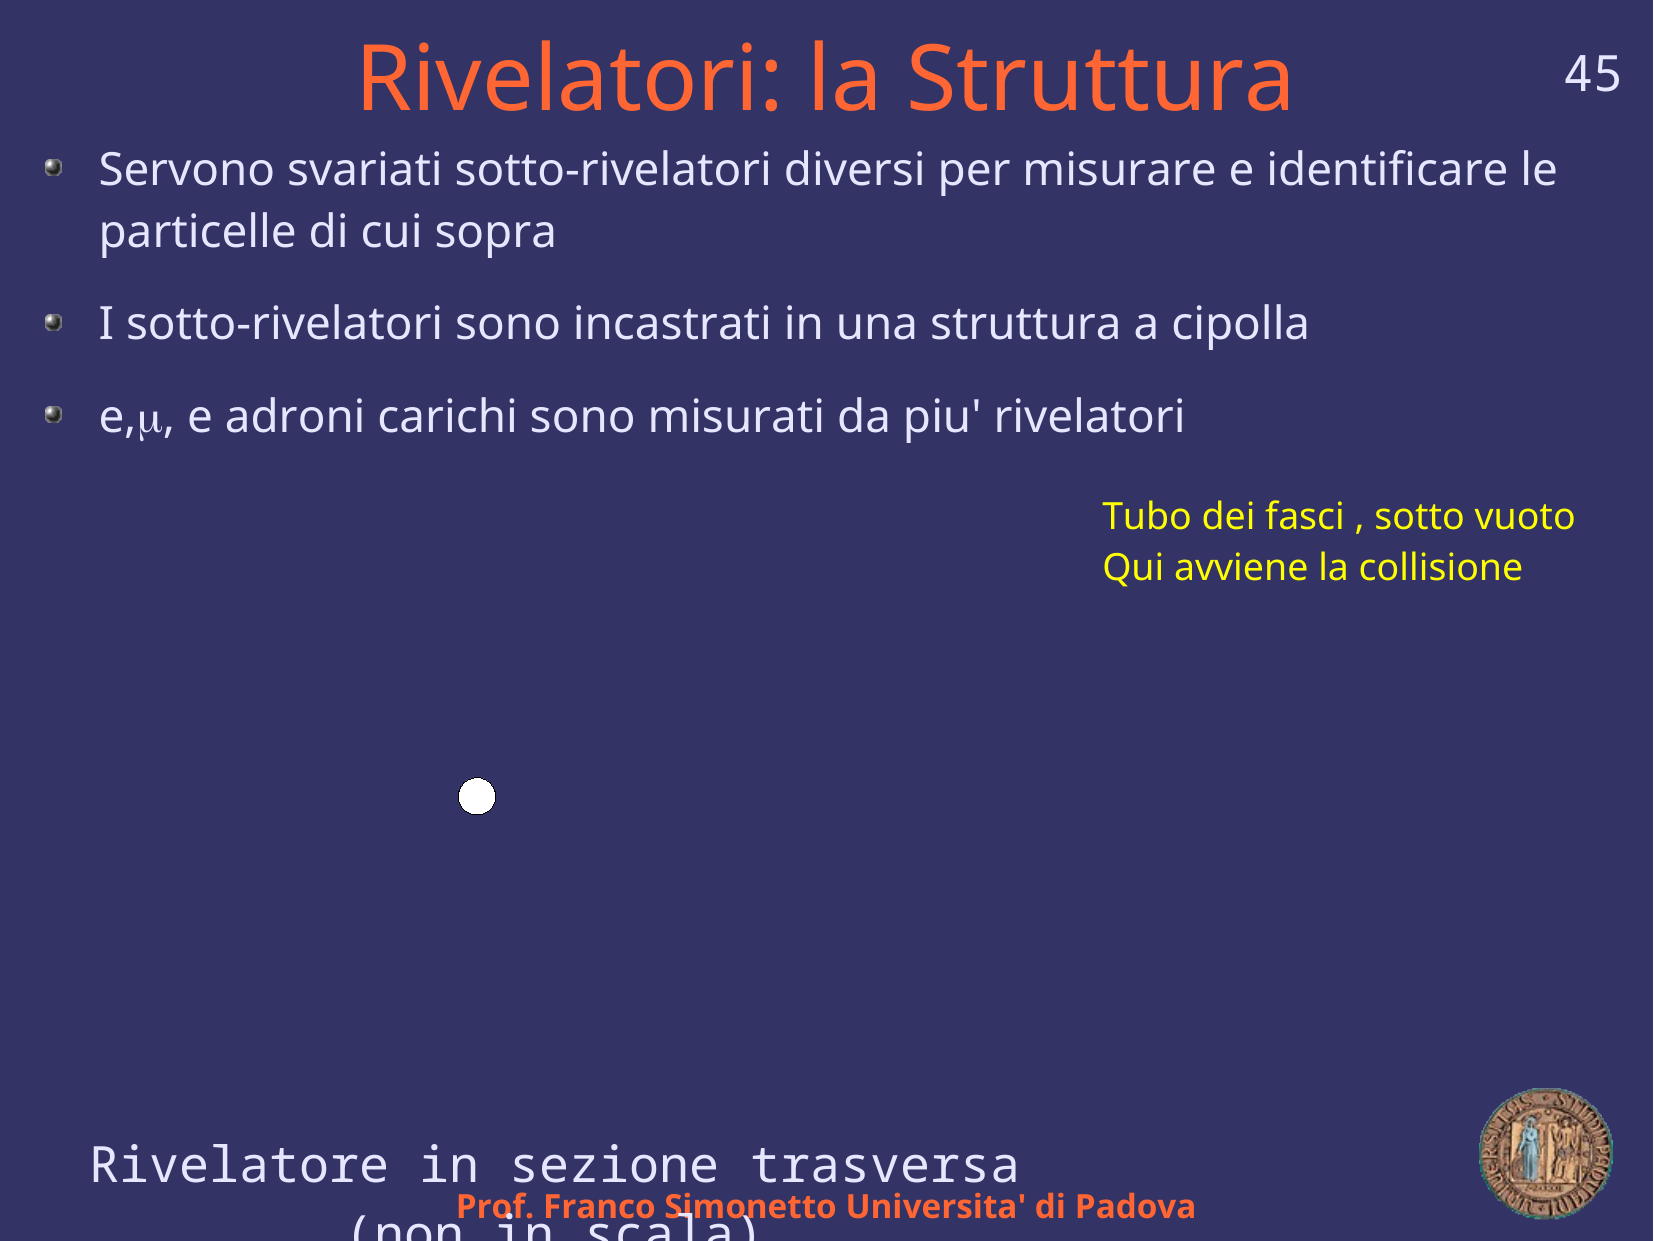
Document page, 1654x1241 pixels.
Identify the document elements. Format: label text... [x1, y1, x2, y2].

text_box [458, 777, 496, 815]
list Servono svariati sotto-rivelatori diversi per misurare e identificare le particelle di cui sopra I sotto-rivelatori sono incastrati in una struttura a cipolla e,m, e adroni carichi sono misurati da piu' rivelatori [27, 136, 1613, 452]
picture [1479, 1087, 1613, 1221]
text_box Tubo dei fasci , sotto vuoto Qui avviene la collisione [1087, 482, 1598, 602]
text_box Rivelatore in sezione trasversa (non in scala) [75, 1121, 1036, 1237]
title Rivelatori: la Struttura [82, 29, 1571, 121]
